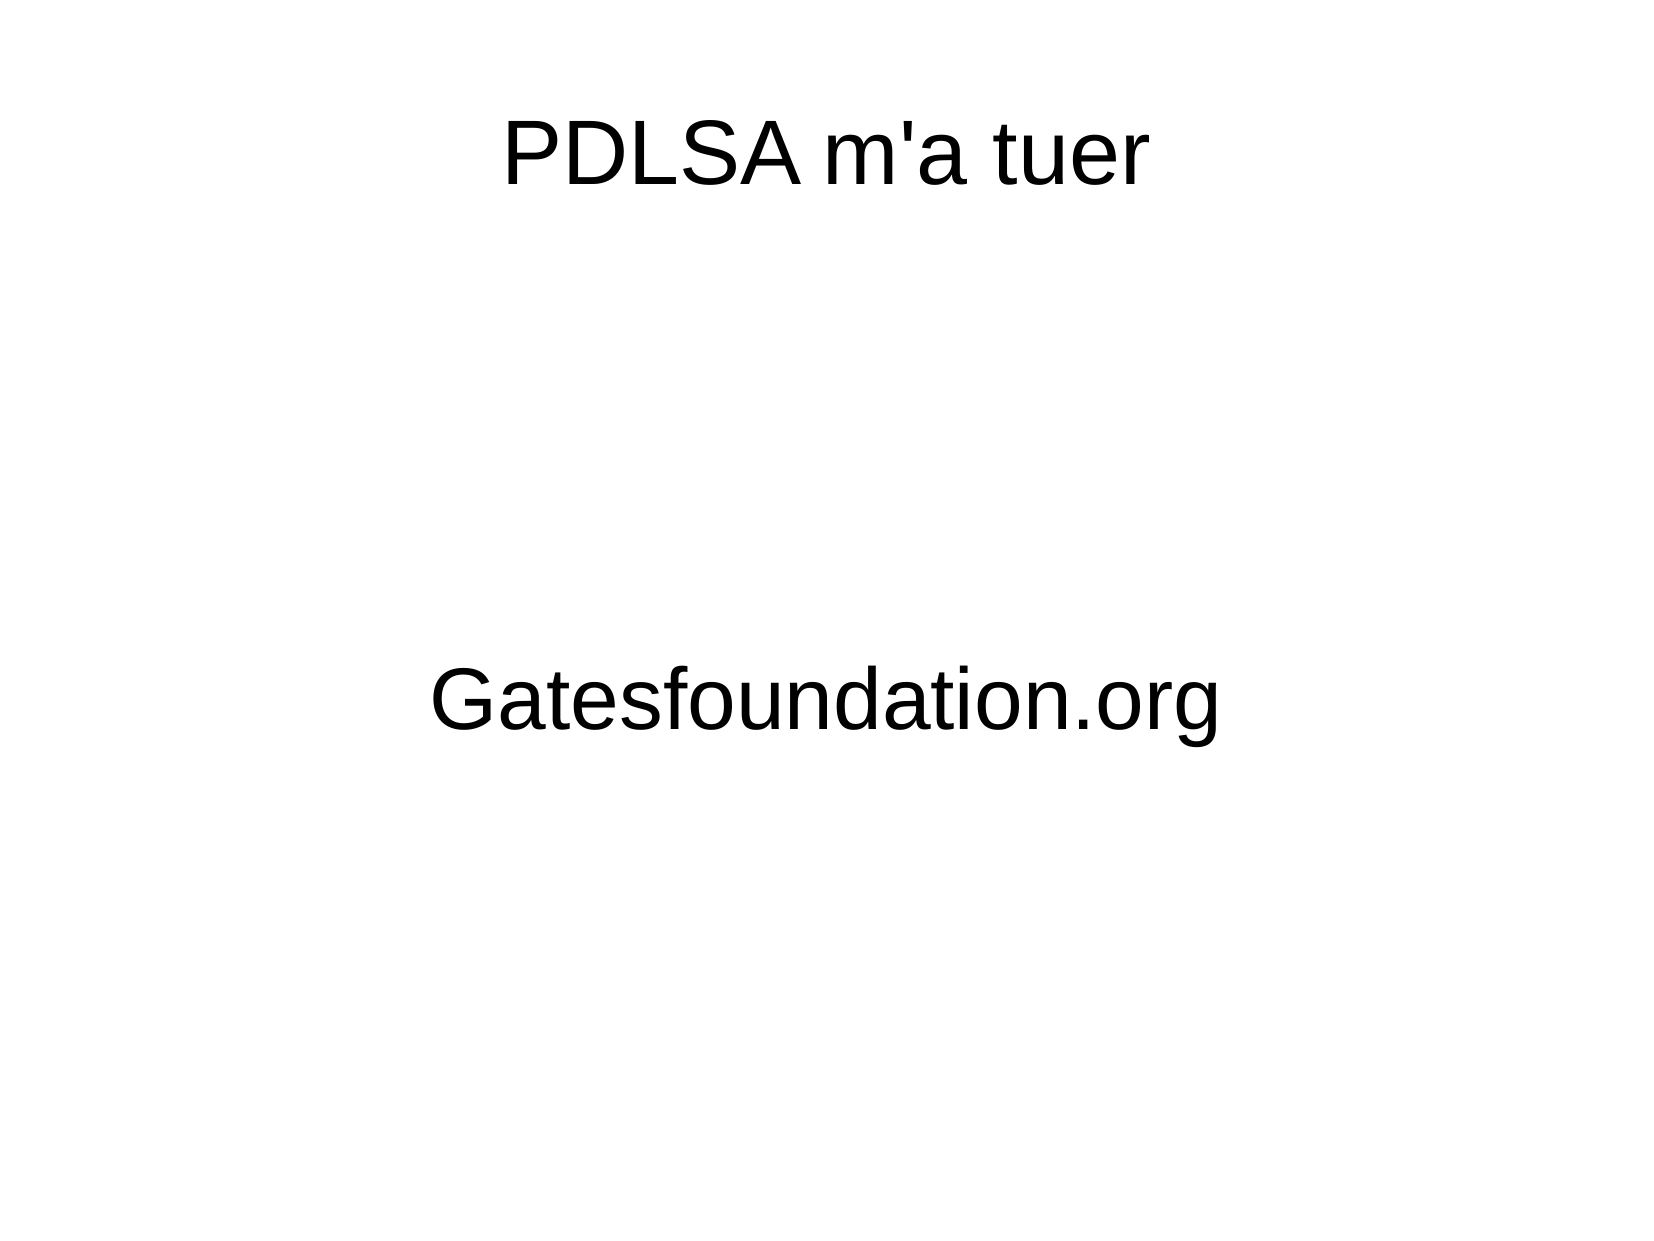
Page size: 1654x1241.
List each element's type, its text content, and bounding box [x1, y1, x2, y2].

subtitle Gatesfoundation.org [82, 297, 1571, 1102]
title PDLSA m'a tuer [82, 56, 1571, 250]
